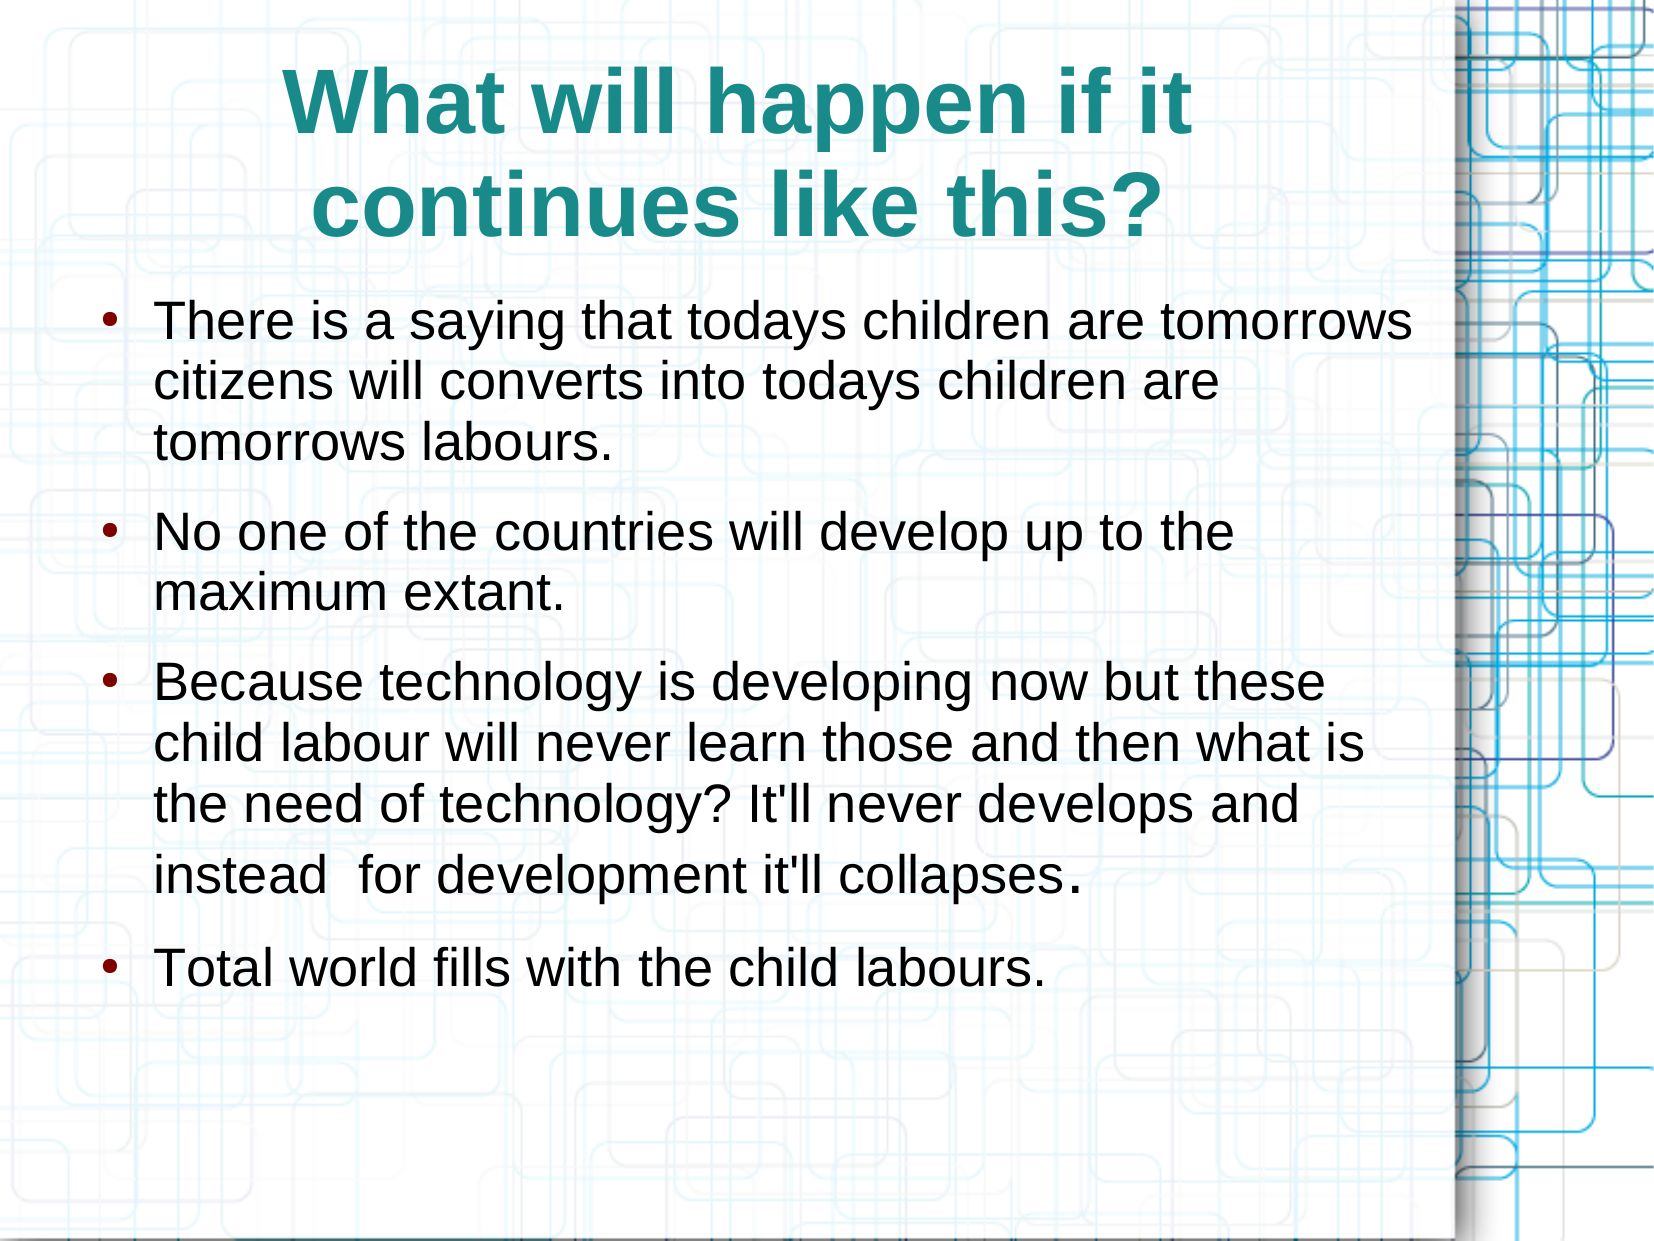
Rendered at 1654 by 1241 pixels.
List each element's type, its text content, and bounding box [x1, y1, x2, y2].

list There is a saying that todays children are tomorrows citizens will converts into todays children are tomorrows labours. No one of the countries will develop up to the maximum extant. Because technology is developing now but these child labour will never learn those and then what is the need of technology? It'll never develops and instead for development it'll collapses. Total world fills with the child labours. [82, 290, 1418, 1109]
picture [0, 0, 1654, 1241]
title What will happen if it continues like this? [59, 49, 1418, 257]
